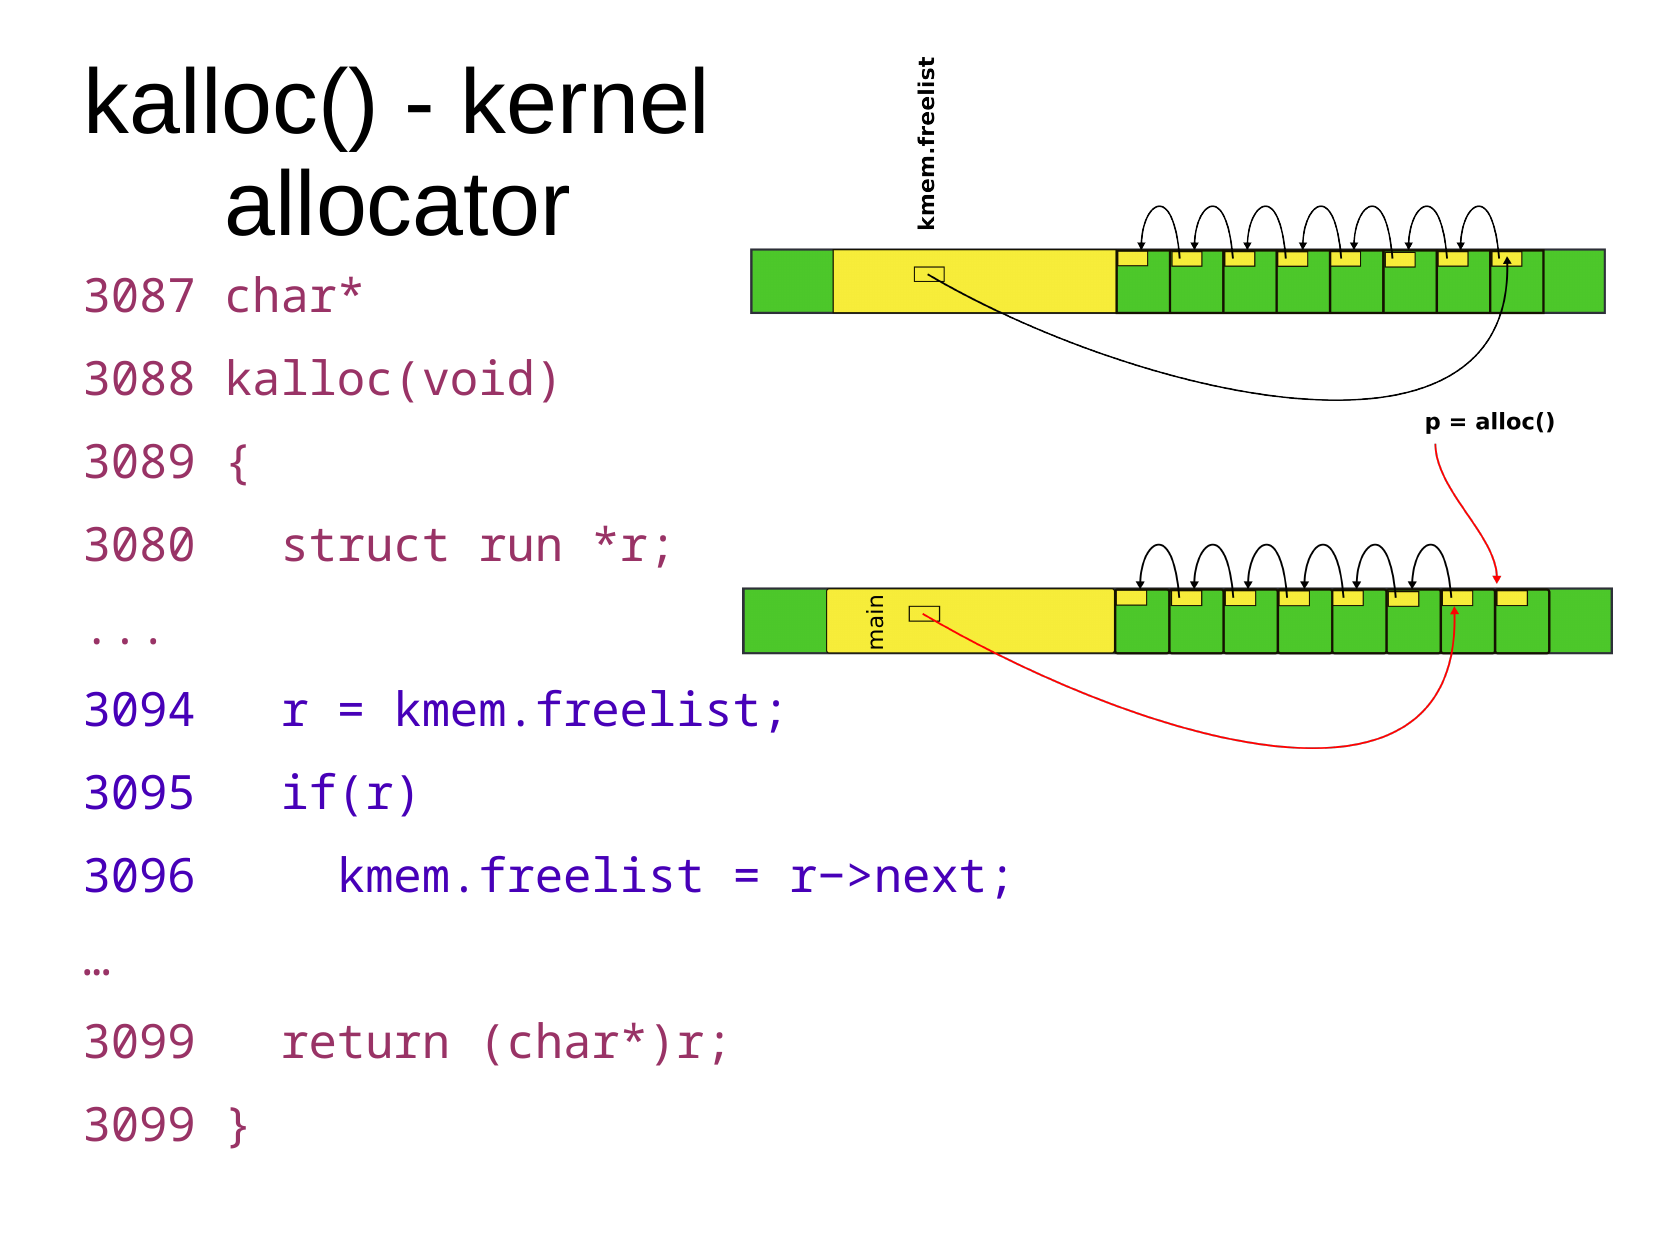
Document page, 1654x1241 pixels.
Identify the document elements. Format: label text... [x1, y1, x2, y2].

title kalloc() - kernel allocator [82, 49, 713, 257]
picture [742, 412, 1613, 749]
list 3087 char* 3088 kalloc(void) 3089 { 3080 struct run *r; ... 3094 r = kmem.freelist; 3095 if(r) 3096 kmem.freelist = r−>next; … 3099 return (char*)r; 3099 } [82, 262, 1571, 1163]
picture [750, 57, 1606, 401]
